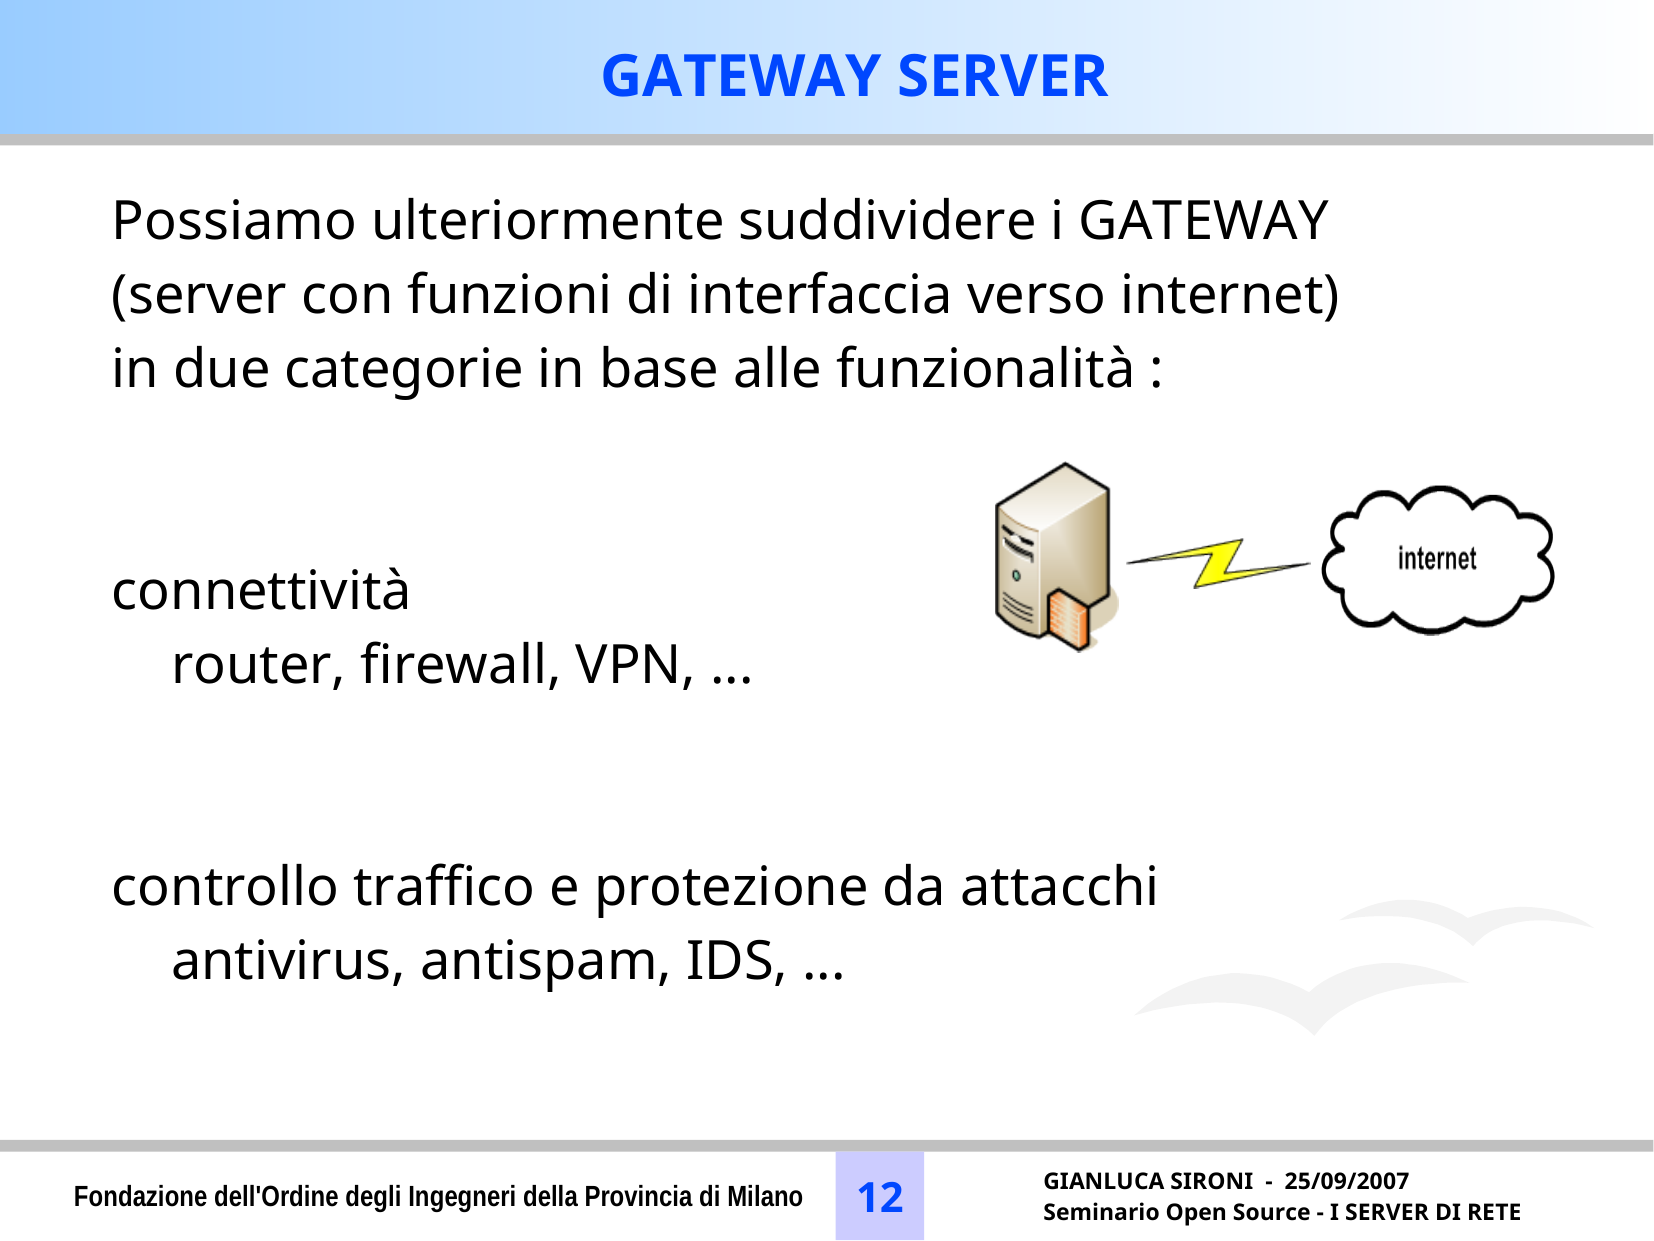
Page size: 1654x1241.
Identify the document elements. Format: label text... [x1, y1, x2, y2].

picture [1321, 484, 1555, 637]
title GATEWAY SERVER [85, 0, 1654, 148]
list Possiamo ulteriormente suddividere i GATEWAY (server con funzioni di interfaccia verso internet) in due categorie in base alle funzionalità : connettività router, firewall, VPN, ... controllo traffico e protezione da attacchi antivirus, antispam, IDS, ... [111, 181, 1654, 1123]
picture [995, 461, 1119, 653]
picture [1126, 538, 1311, 589]
